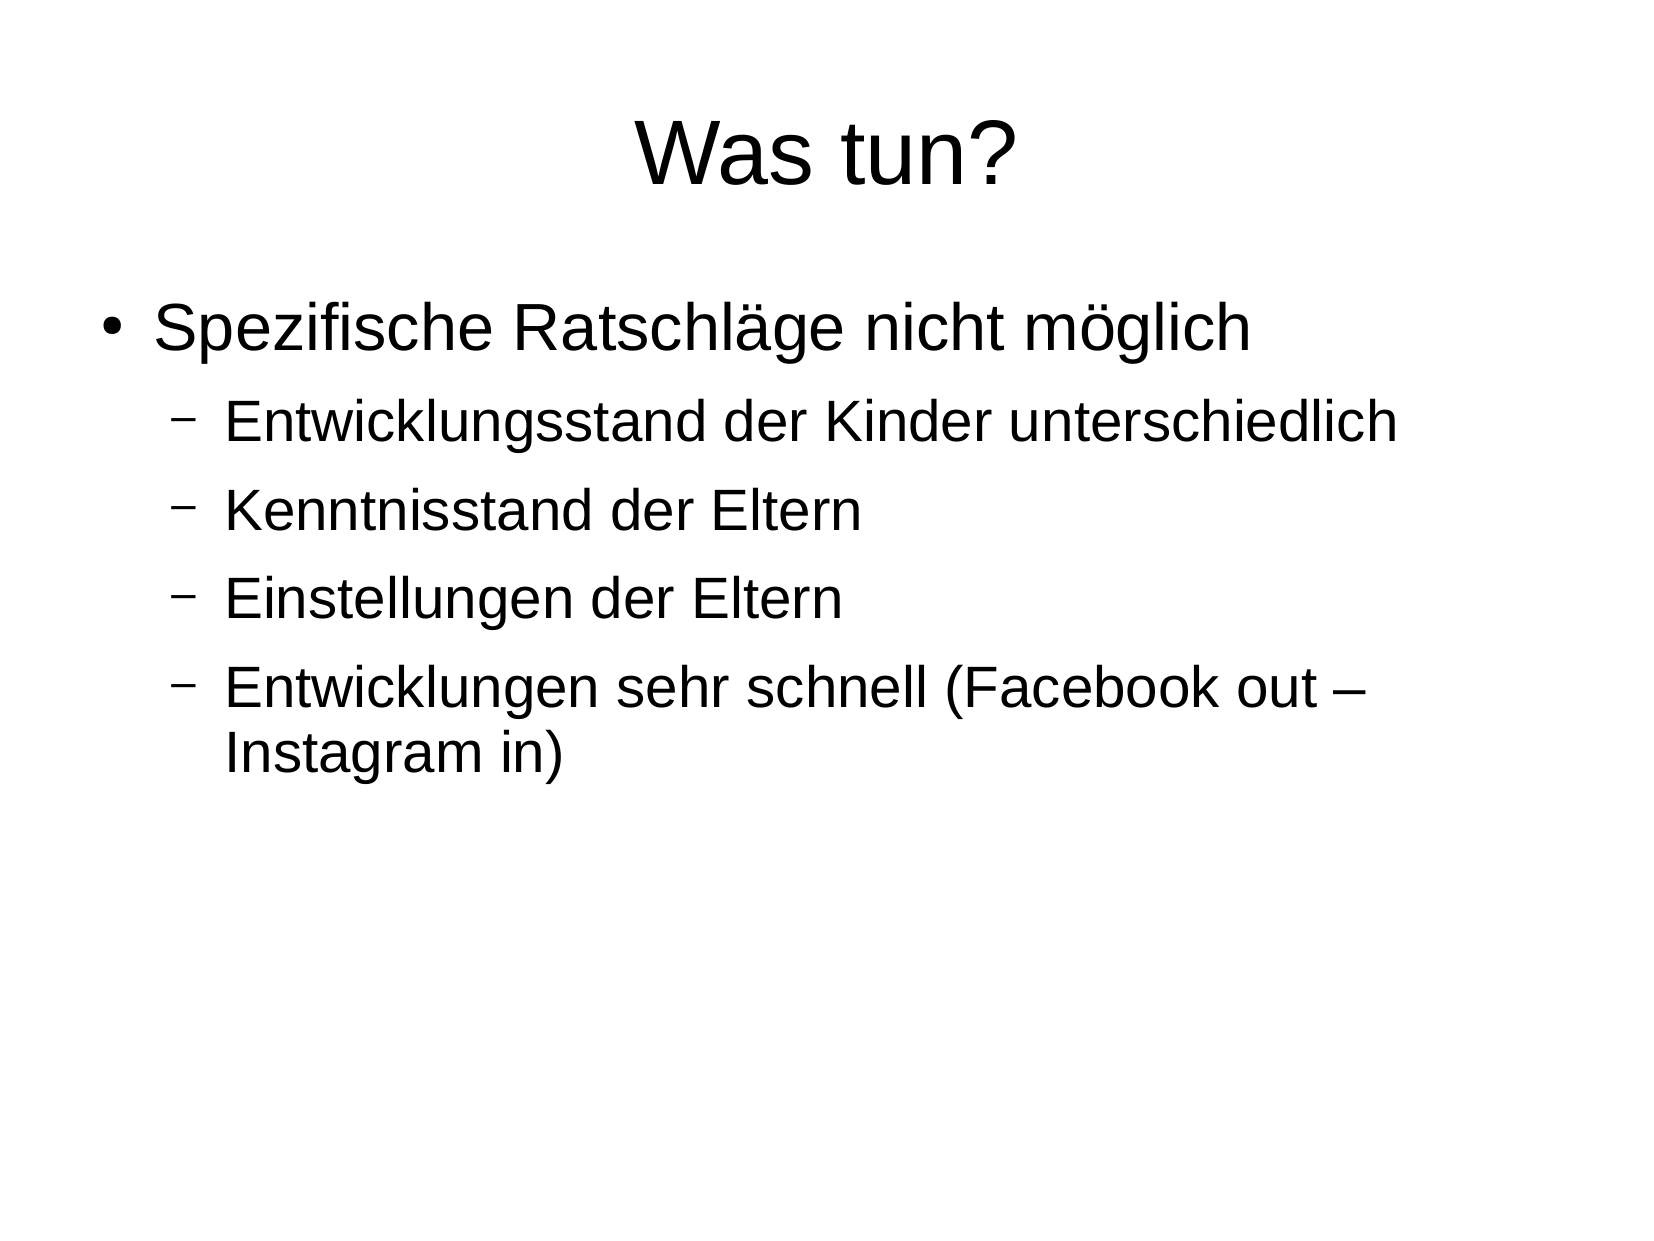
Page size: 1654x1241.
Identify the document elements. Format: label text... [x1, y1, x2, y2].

title Was tun? [82, 49, 1571, 257]
list Spezifische Ratschläge nicht möglich Entwicklungsstand der Kinder unterschiedlich Kenntnisstand der Eltern Einstellungen der Eltern Entwicklungen sehr schnell (Facebook out – Instagram in) [82, 290, 1571, 1010]
